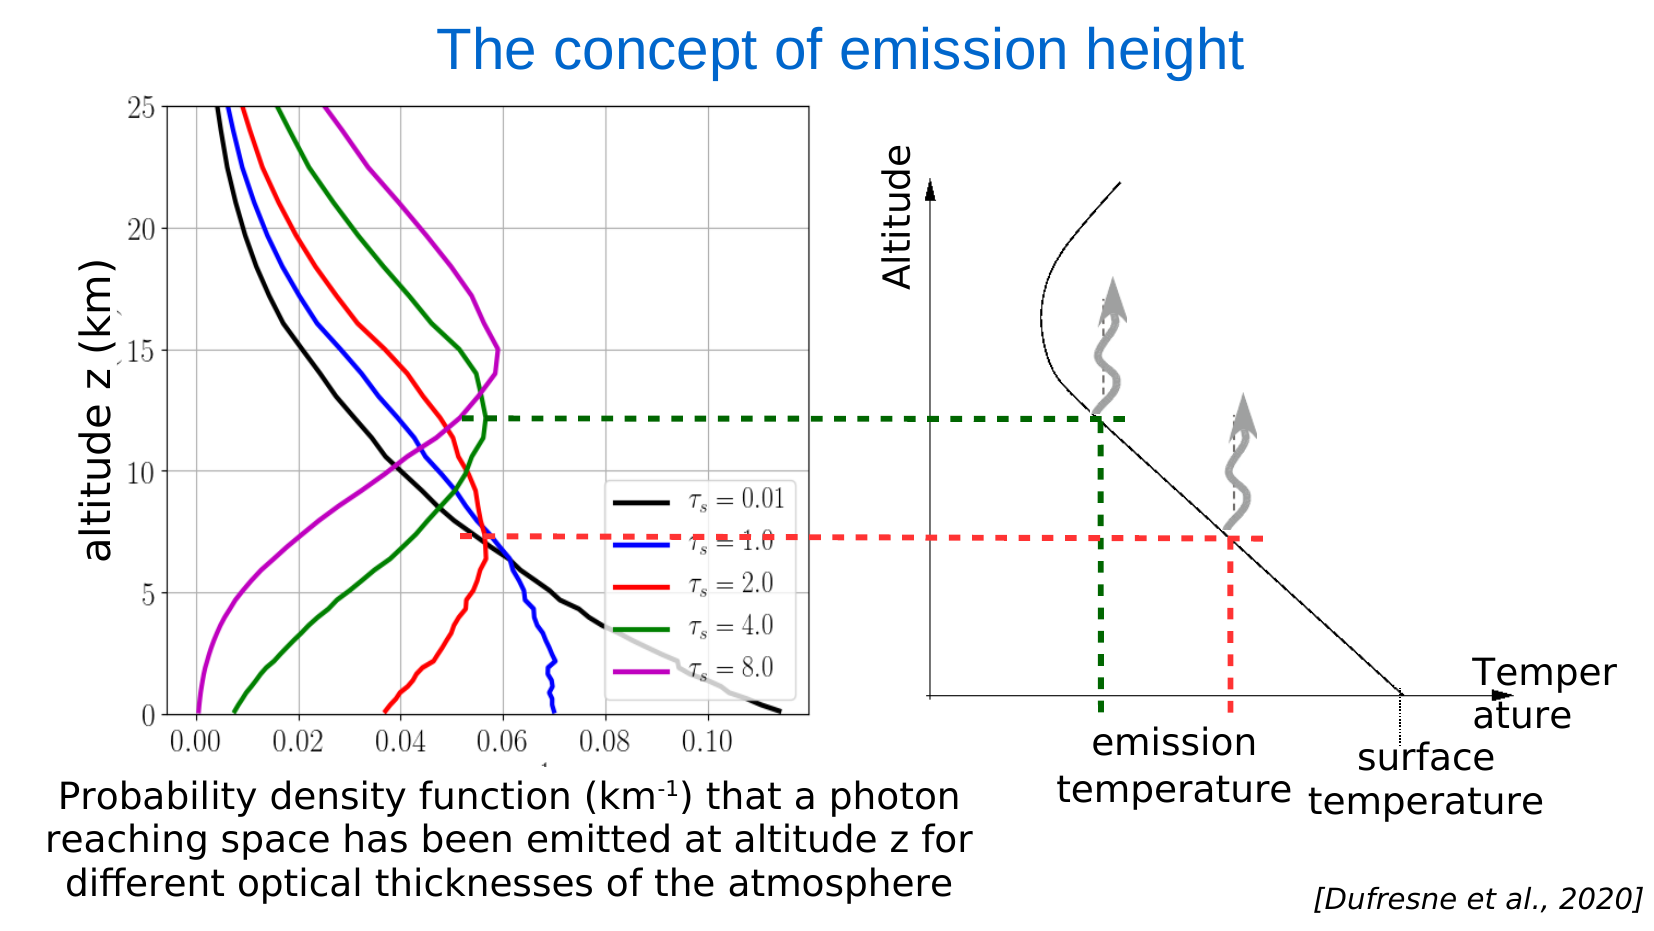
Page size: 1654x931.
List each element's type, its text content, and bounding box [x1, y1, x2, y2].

text_box [Dufresne et al., 2020] [1150, 875, 1654, 929]
text_box surface temperature [1305, 735, 1548, 824]
text_box altitude z (km) [64, 241, 128, 581]
text_box emission temperature [1051, 720, 1298, 811]
text_box Altitude [875, 124, 919, 311]
picture [116, 77, 839, 767]
text_box Temperature [1472, 650, 1635, 738]
picture [924, 177, 1516, 702]
text_box Probability density function (km-1) that a photon reaching space has been emitted at altitude z for different optical thicknesses of the atmosphere [11, 767, 1008, 914]
text_box The concept of emission height [185, 9, 1498, 91]
